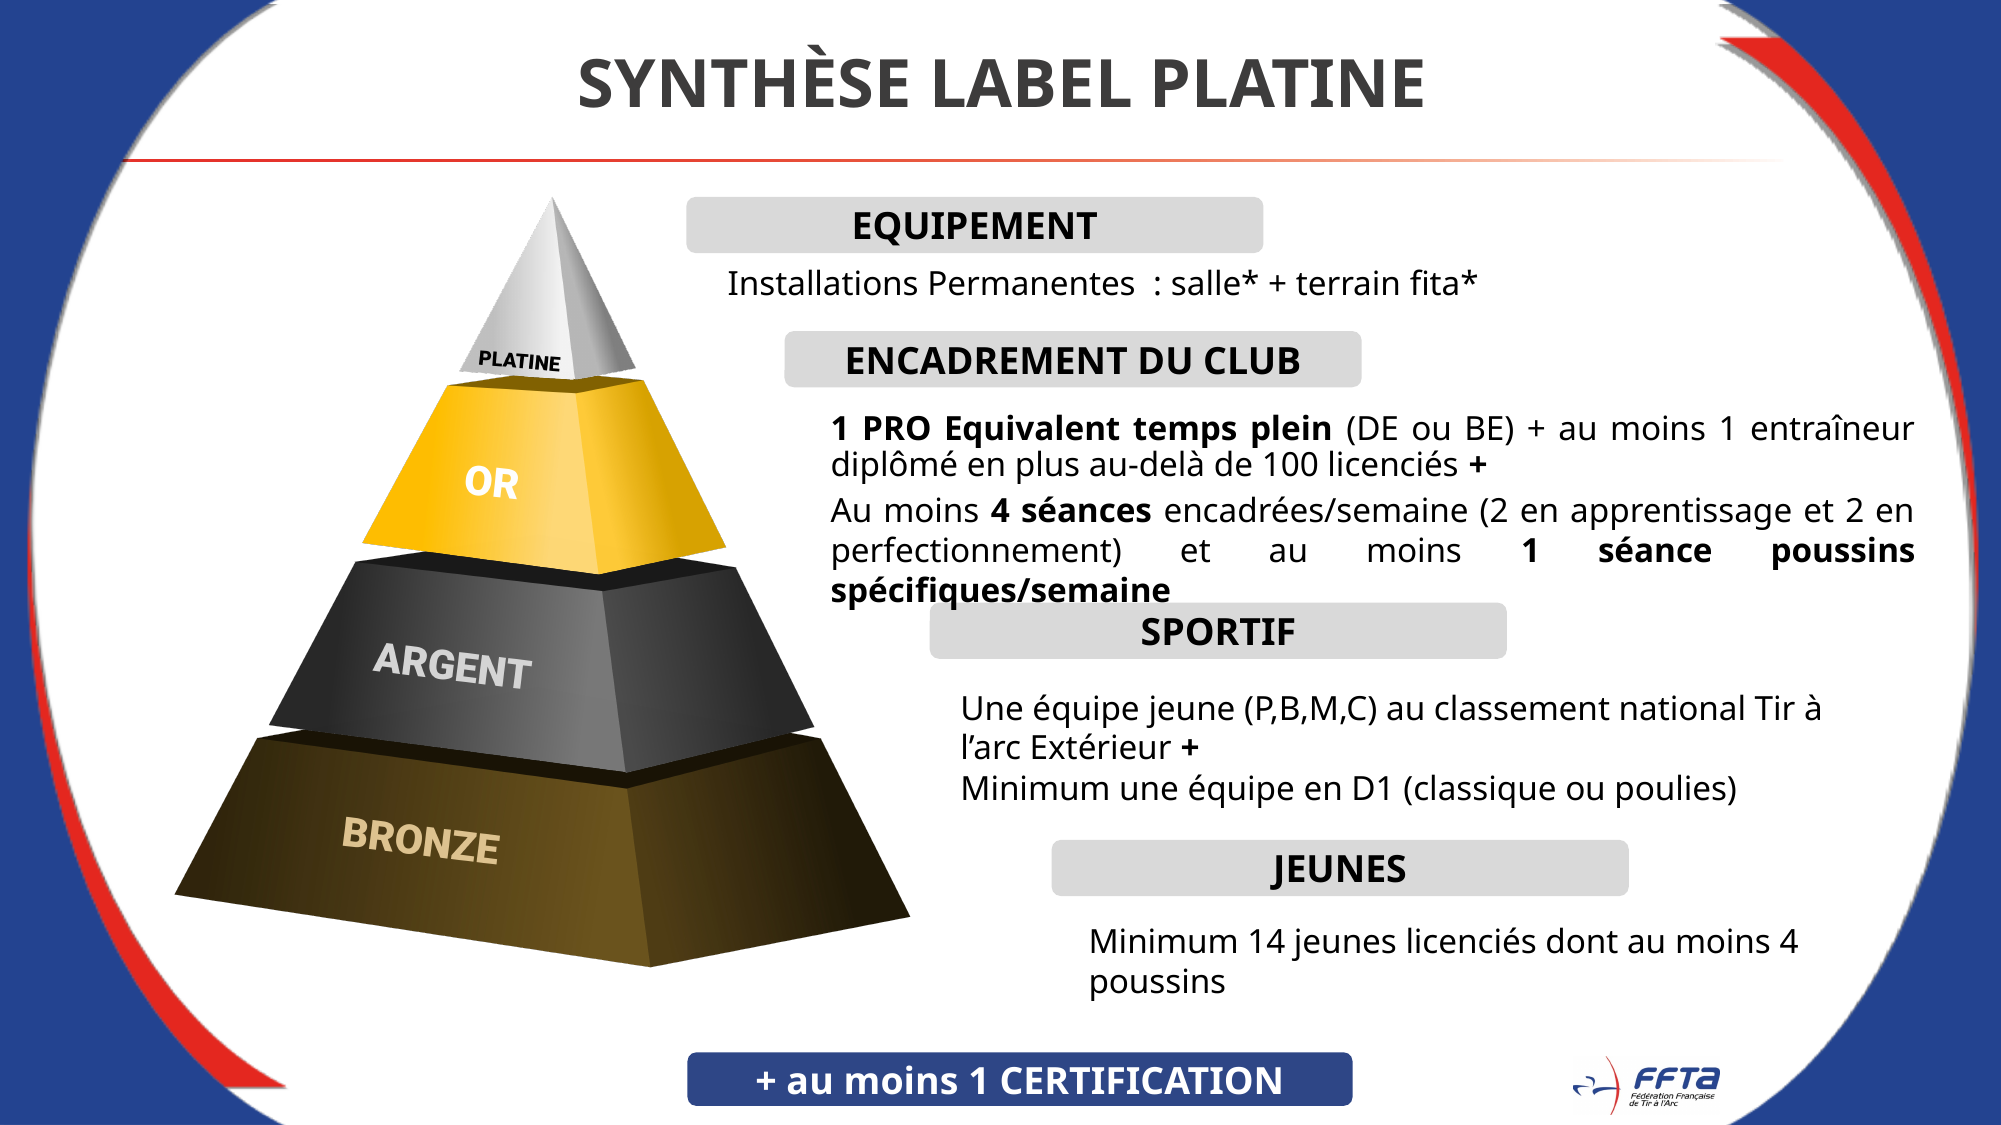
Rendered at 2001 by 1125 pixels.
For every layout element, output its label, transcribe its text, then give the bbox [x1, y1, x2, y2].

text_box + au moins 1 CERTIFICATION [687, 1052, 1353, 1106]
picture [0, 162, 912, 1125]
picture [1573, 162, 2000, 1125]
text_box Installations Permanentes : salle* + terrain fita* [712, 255, 1532, 310]
text_box EQUIPEMENT [686, 196, 1264, 254]
text_box 1 PRO Equivalent temps plein (DE ou BE) + au moins 1 entraîneur diplômé en plus au-delà de 100 licenciés + Au moins 4 séances encadrées/semaine (2 en apprentissage et 2 en perfectionnement) et au moins 1 séance poussins spécifiques/semaine [815, 404, 1931, 617]
text_box ENCADREMENT DU CLUB [784, 331, 1362, 388]
text_box Synthèse label Platine [0, 0, 2000, 162]
text_box SPORTIF [929, 617, 1507, 659]
text_box Minimum 14 jeunes licenciés dont au moins 4 poussins [1073, 912, 1893, 1008]
text_box JEUNES [1051, 839, 1629, 897]
text_box Une équipe jeune (P,B,M,C) au classement national Tir à l’arc Extérieur + Minimum une équipe en D1 (classique ou poulies) [945, 679, 1867, 815]
